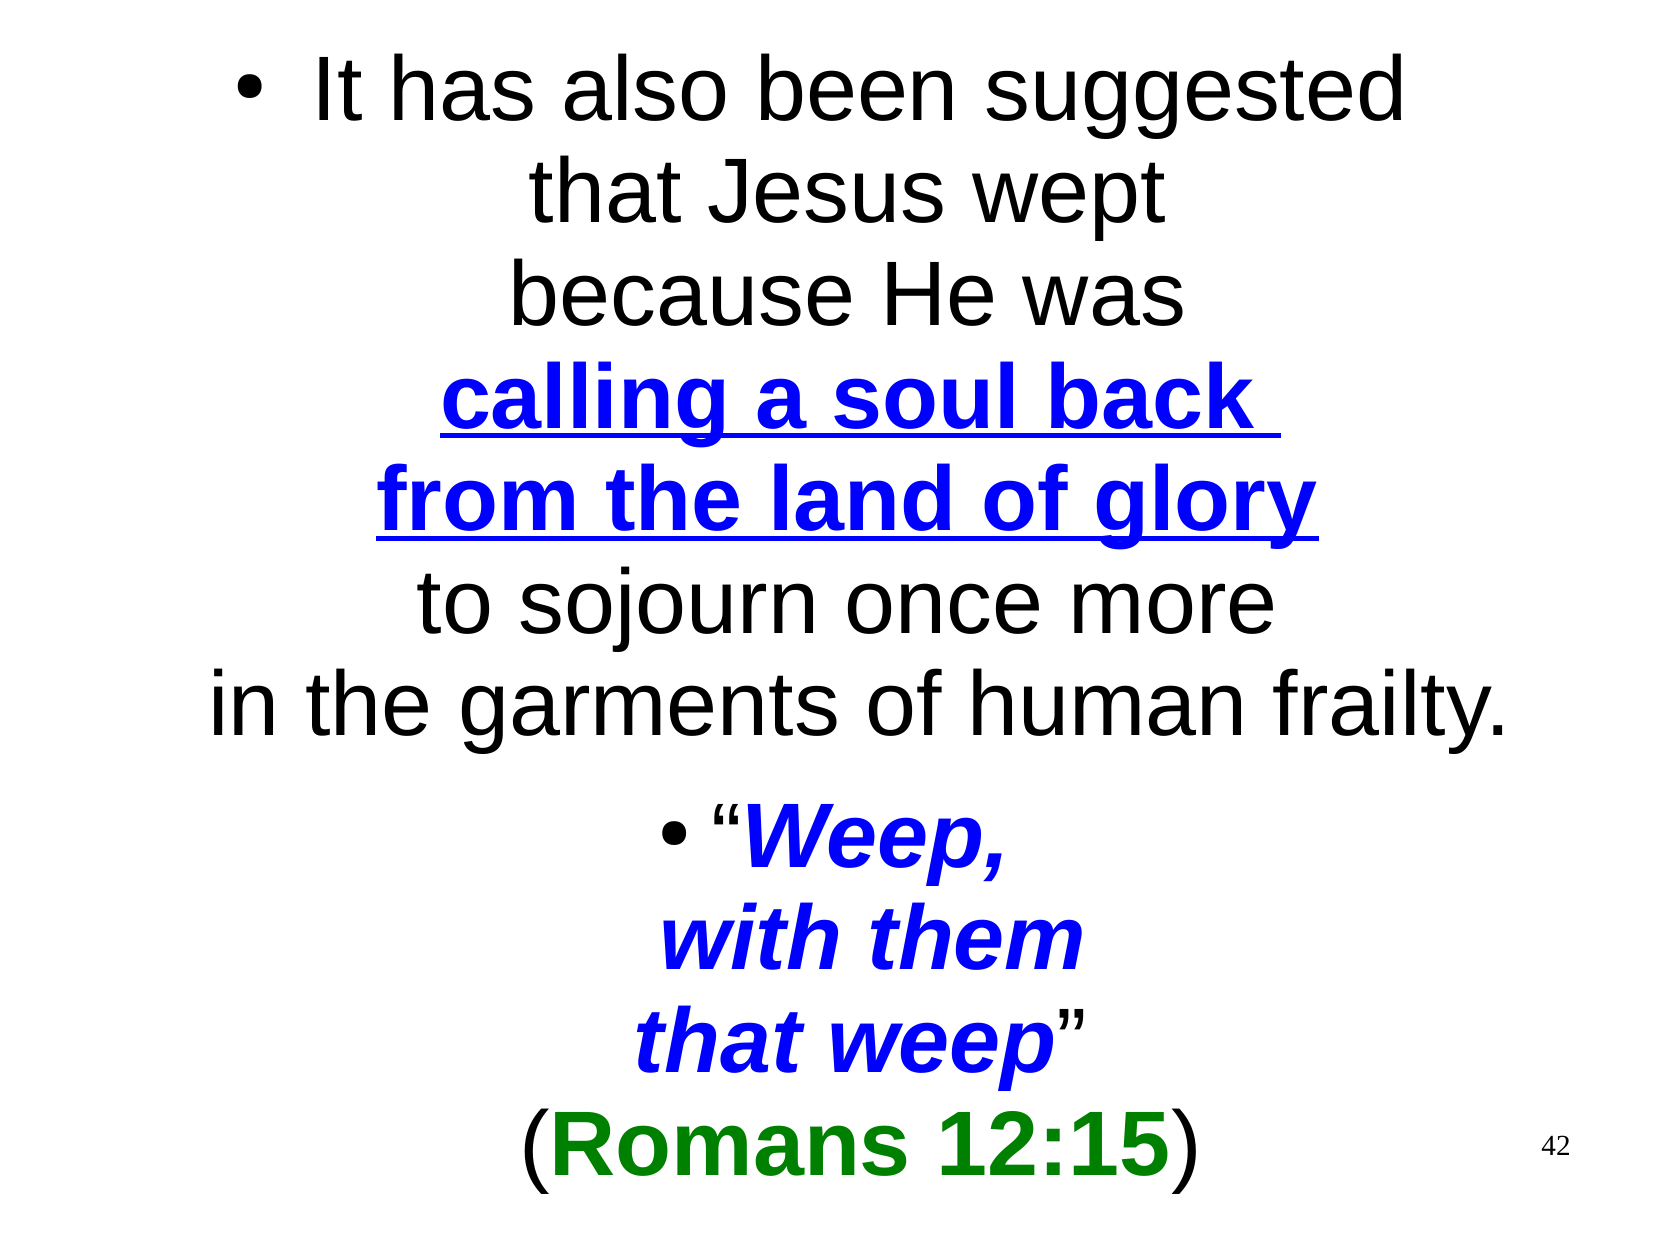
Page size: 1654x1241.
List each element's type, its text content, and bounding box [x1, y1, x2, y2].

list It has also been suggested that Jesus wept because He was calling a soul back from the land of glory to sojourn once more in the garments of human frailty. “Weep, with them that weep” (Romans 12:15) [37, 37, 1613, 1201]
